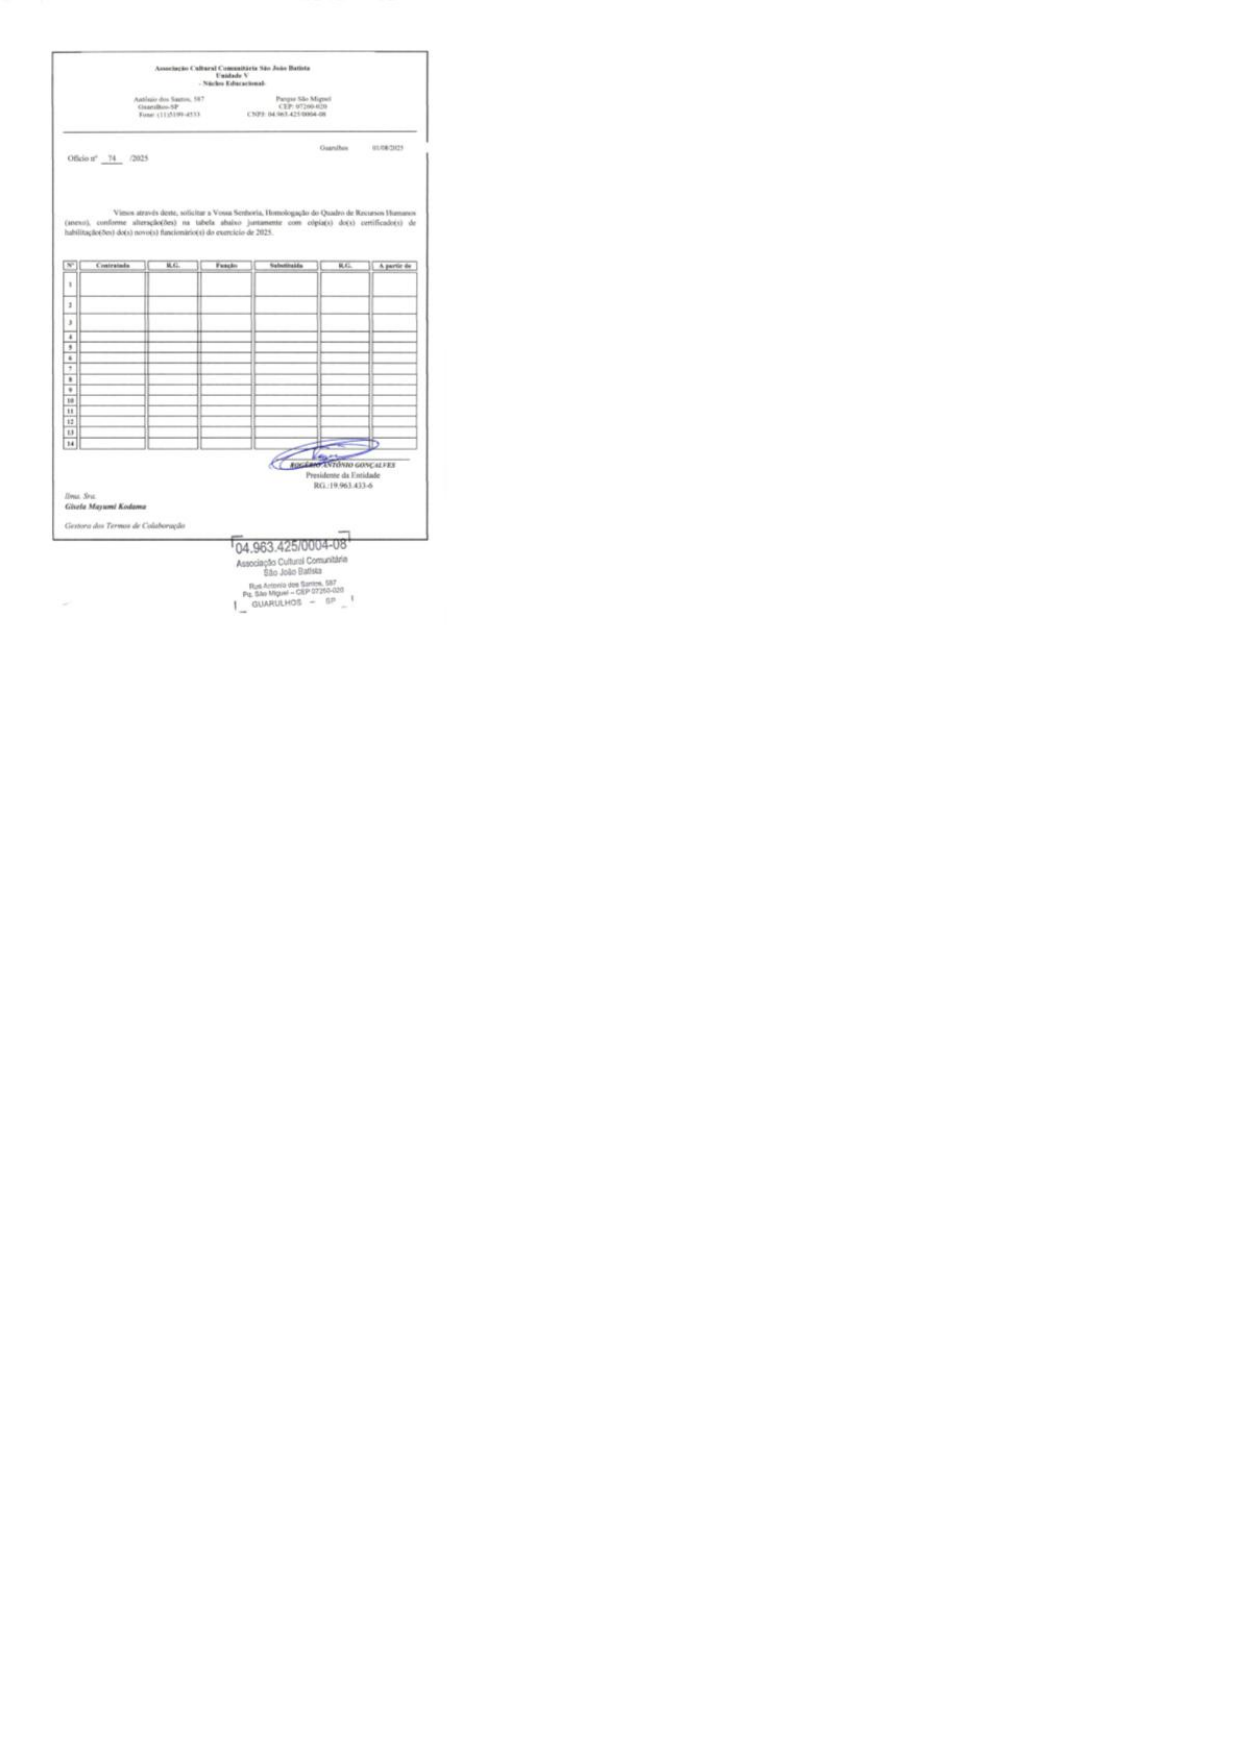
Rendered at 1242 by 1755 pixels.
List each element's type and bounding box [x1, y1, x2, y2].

text_box [0, 0, 1242, 1755]
